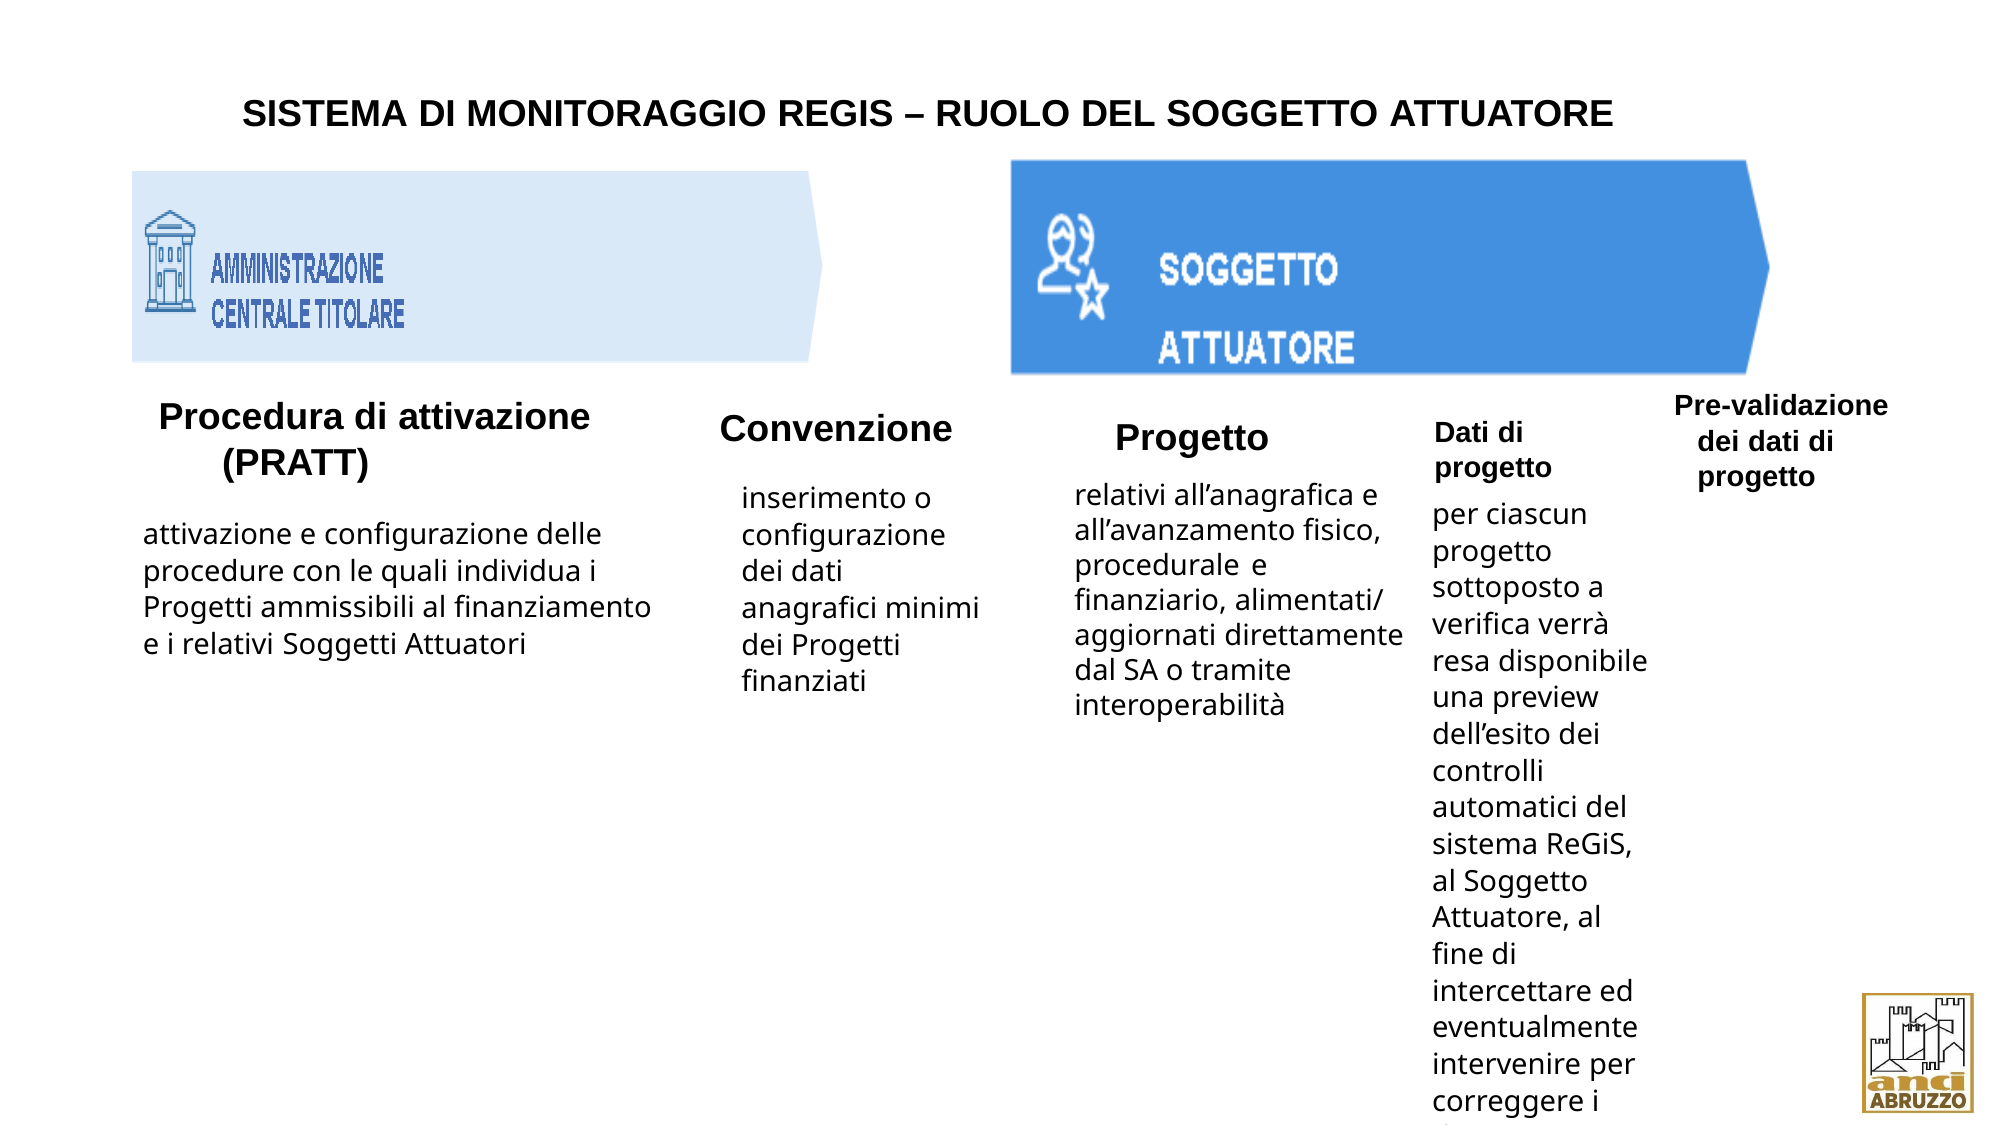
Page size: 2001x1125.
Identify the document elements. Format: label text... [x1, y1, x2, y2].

picture [1010, 159, 1773, 378]
text_box Procedura di attivazione (PRATT) [67, 384, 759, 489]
text_box per ciascun progetto sottoposto a verifica verrà resa disponibile una preview dell’esito dei controlli automatici del sistema ReGiS, al Soggetto Attuatore, al fine di intercettare ed eventualmente intervenire per correggere i dati [1356, 485, 1736, 1093]
text_box Dati di progetto [1360, 405, 1622, 485]
text_box inserimento o configurazione dei dati anagrafici minimi dei Progetti finanziati [666, 470, 1011, 669]
text_box Pre-validazione dei dati di progetto [1622, 378, 1942, 500]
picture [132, 171, 823, 366]
title SISTEMA DI MONITORAGGIO REGIS – RUOLO DEL SOGGETTO ATTUATORE [227, 48, 1888, 266]
text_box attivazione e configurazione delle procedure con le quali individua i Progetti ammissibili al finanziamento e i relativi Soggetti Attuatori [67, 506, 692, 756]
text_box Progetto [999, 405, 1360, 467]
text_box relativi all’anagrafica e all’avanzamento fisico, procedurale e finanziario, alimentati/ aggiornati direttamente dal SA o tramite interoperabilità [1059, 468, 1360, 732]
text_box Convenzione [631, 396, 1060, 457]
